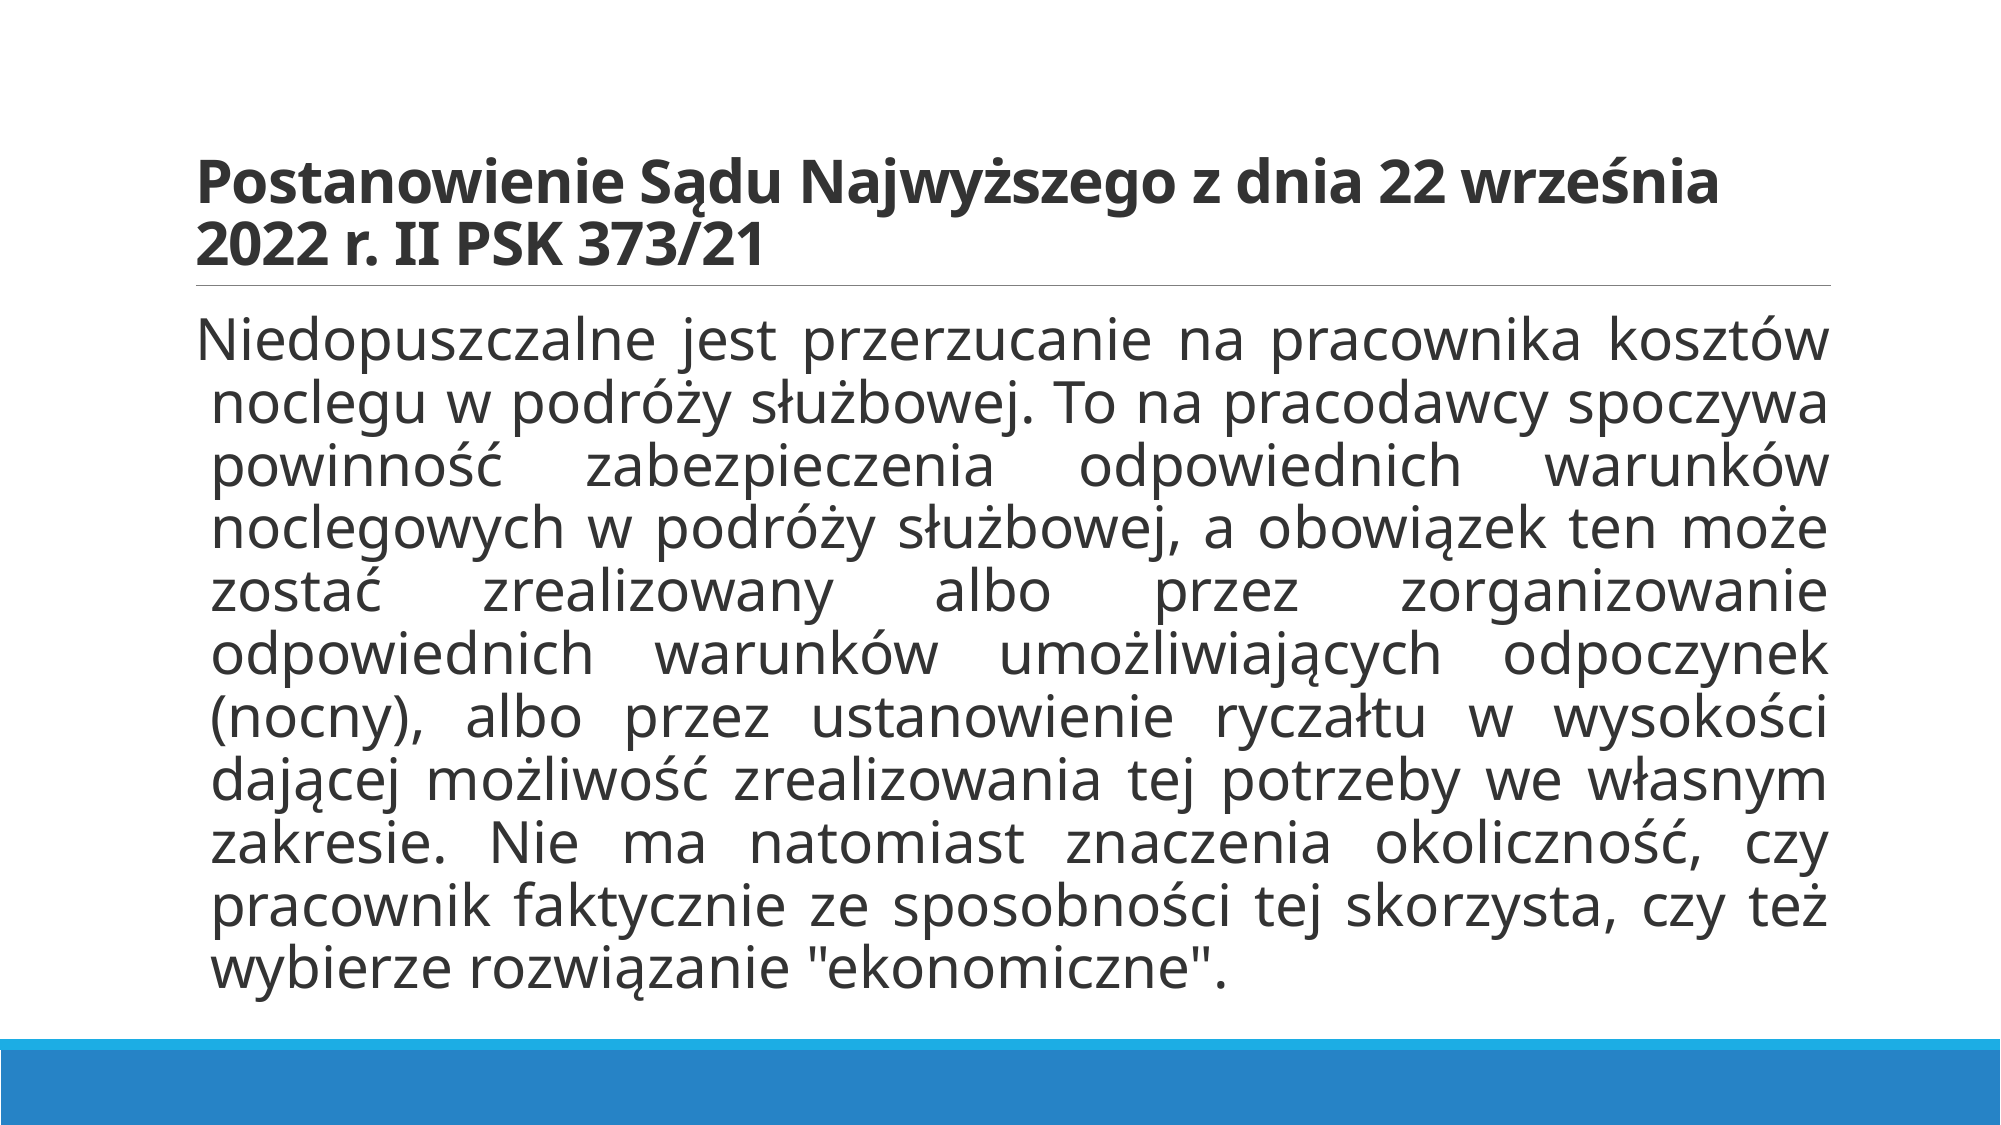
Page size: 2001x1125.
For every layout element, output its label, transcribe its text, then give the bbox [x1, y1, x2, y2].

list Niedopuszczalne jest przerzucanie na pracownika kosztów noclegu w podróży służbowej. To na pracodawcy spoczywa powinność zabezpieczenia odpowiednich warunków noclegowych w podróży służbowej, a obowiązek ten może zostać zrealizowany albo przez zorganizowanie odpowiednich warunków umożliwiających odpoczynek (nocny), albo przez ustanowienie ryczałtu w wysokości dającej możliwość zrealizowania tej potrzeby we własnym zakresie. Nie ma natomiast znaczenia okoliczność, czy pracownik faktycznie ze sposobności tej skorzysta, czy też wybierze rozwiązanie "ekonomiczne". [180, 302, 1831, 1042]
title Postanowienie Sądu Najwyższego z dnia 22 września 2022 r. II PSK 373/21 [180, 47, 1831, 286]
